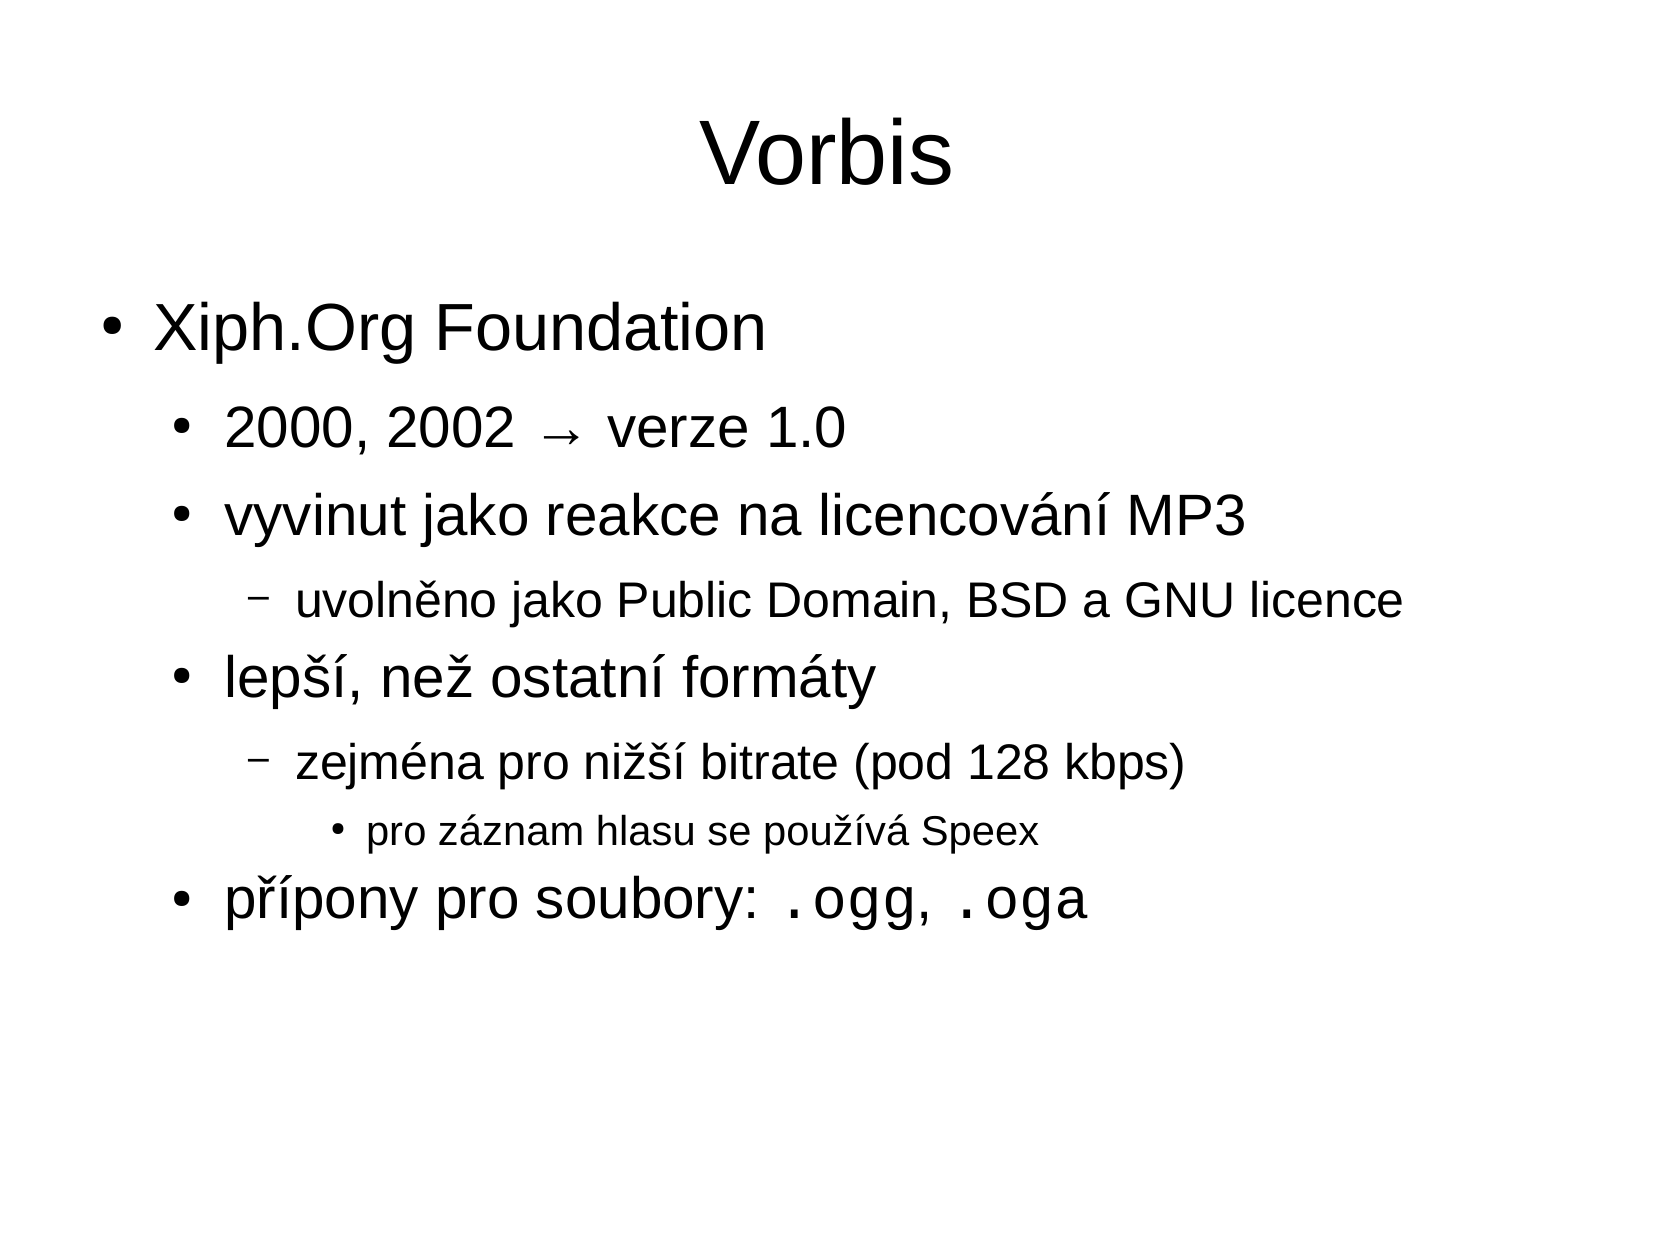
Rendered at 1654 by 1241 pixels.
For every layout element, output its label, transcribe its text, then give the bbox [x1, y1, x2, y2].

list Xiph.Org Foundation 2000, 2002 → verze 1.0 vyvinut jako reakce na licencování MP3 uvolněno jako Public Domain, BSD a GNU licence lepší, než ostatní formáty zejména pro nižší bitrate (pod 128 kbps) pro záznam hlasu se používá Speex přípony pro soubory: .ogg, .oga [82, 290, 1571, 1109]
title Vorbis [82, 49, 1571, 257]
